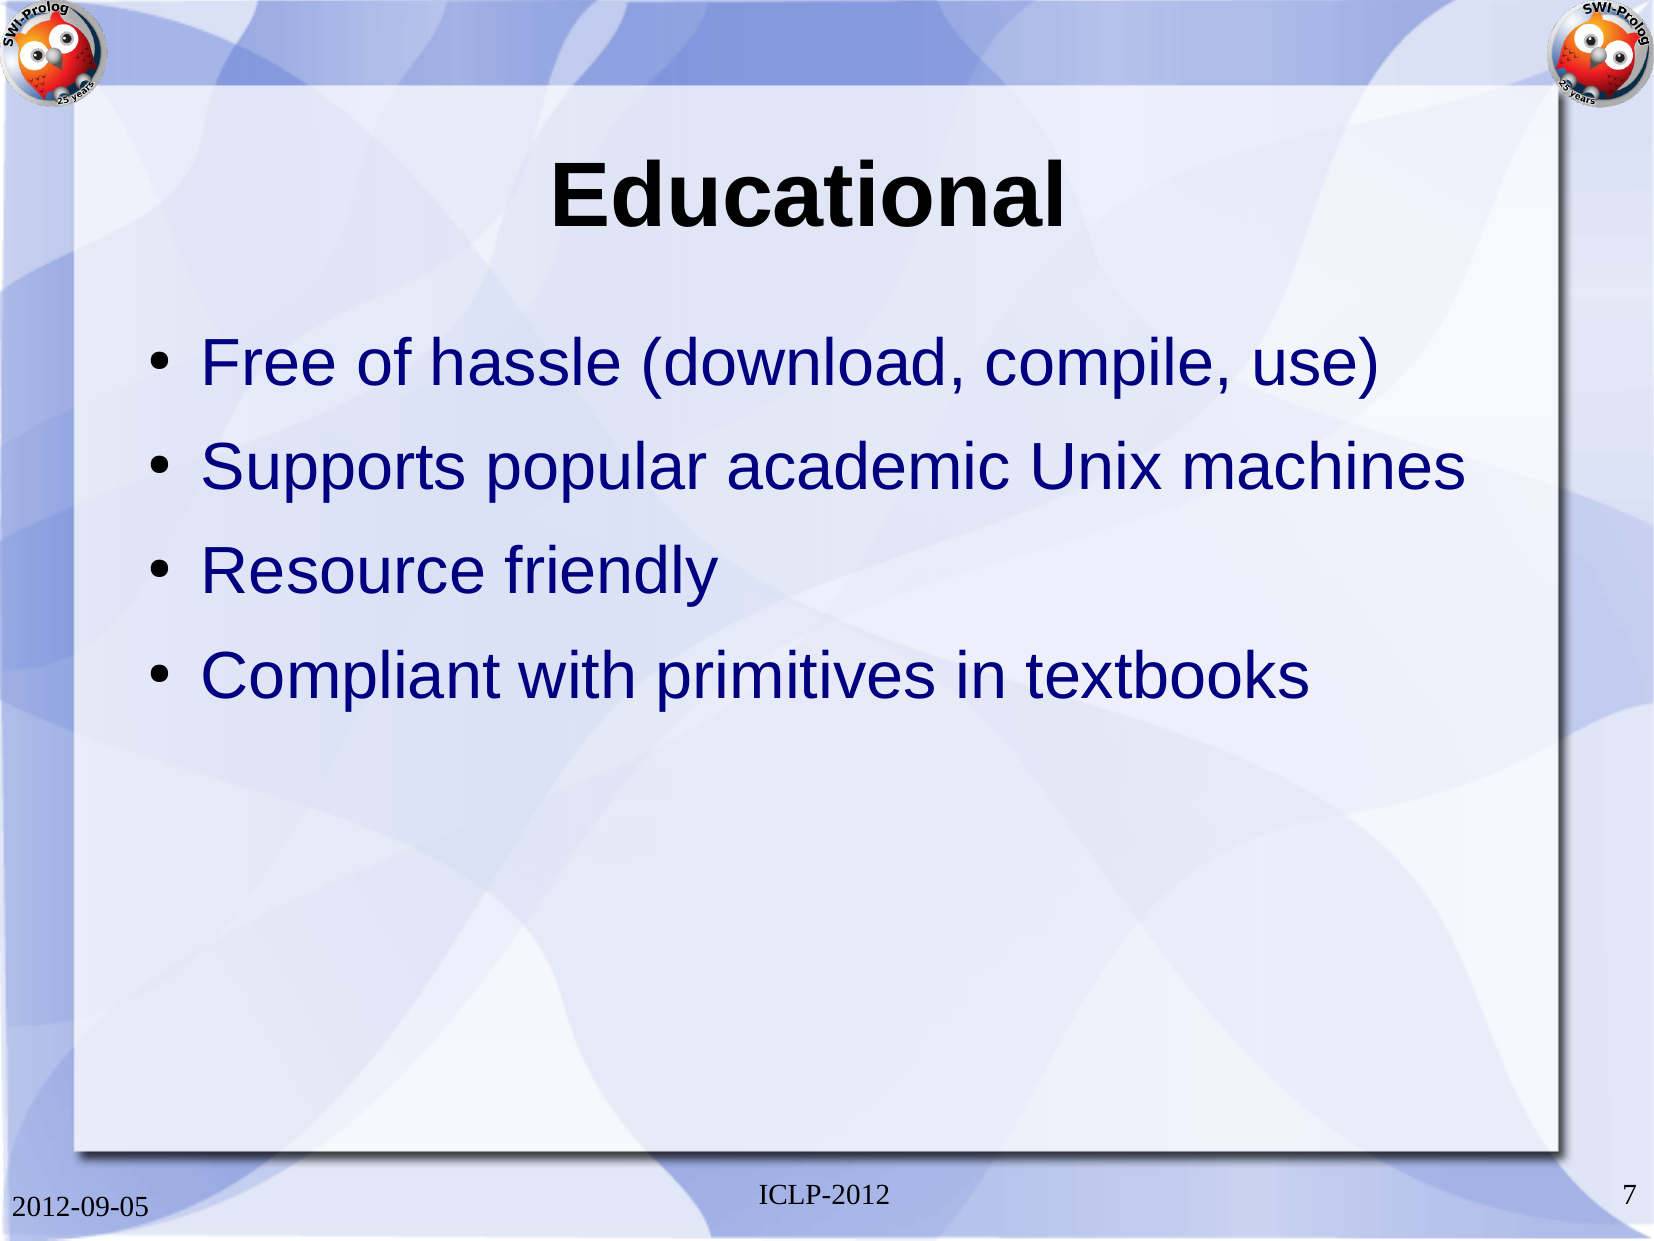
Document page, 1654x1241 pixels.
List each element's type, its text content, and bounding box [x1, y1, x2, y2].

title Educational [82, 90, 1536, 298]
picture [0, 0, 1654, 1241]
list Free of hassle (download, compile, use) Supports popular academic Unix machines Resource friendly Compliant with primitives in textbooks [129, 324, 1489, 1045]
